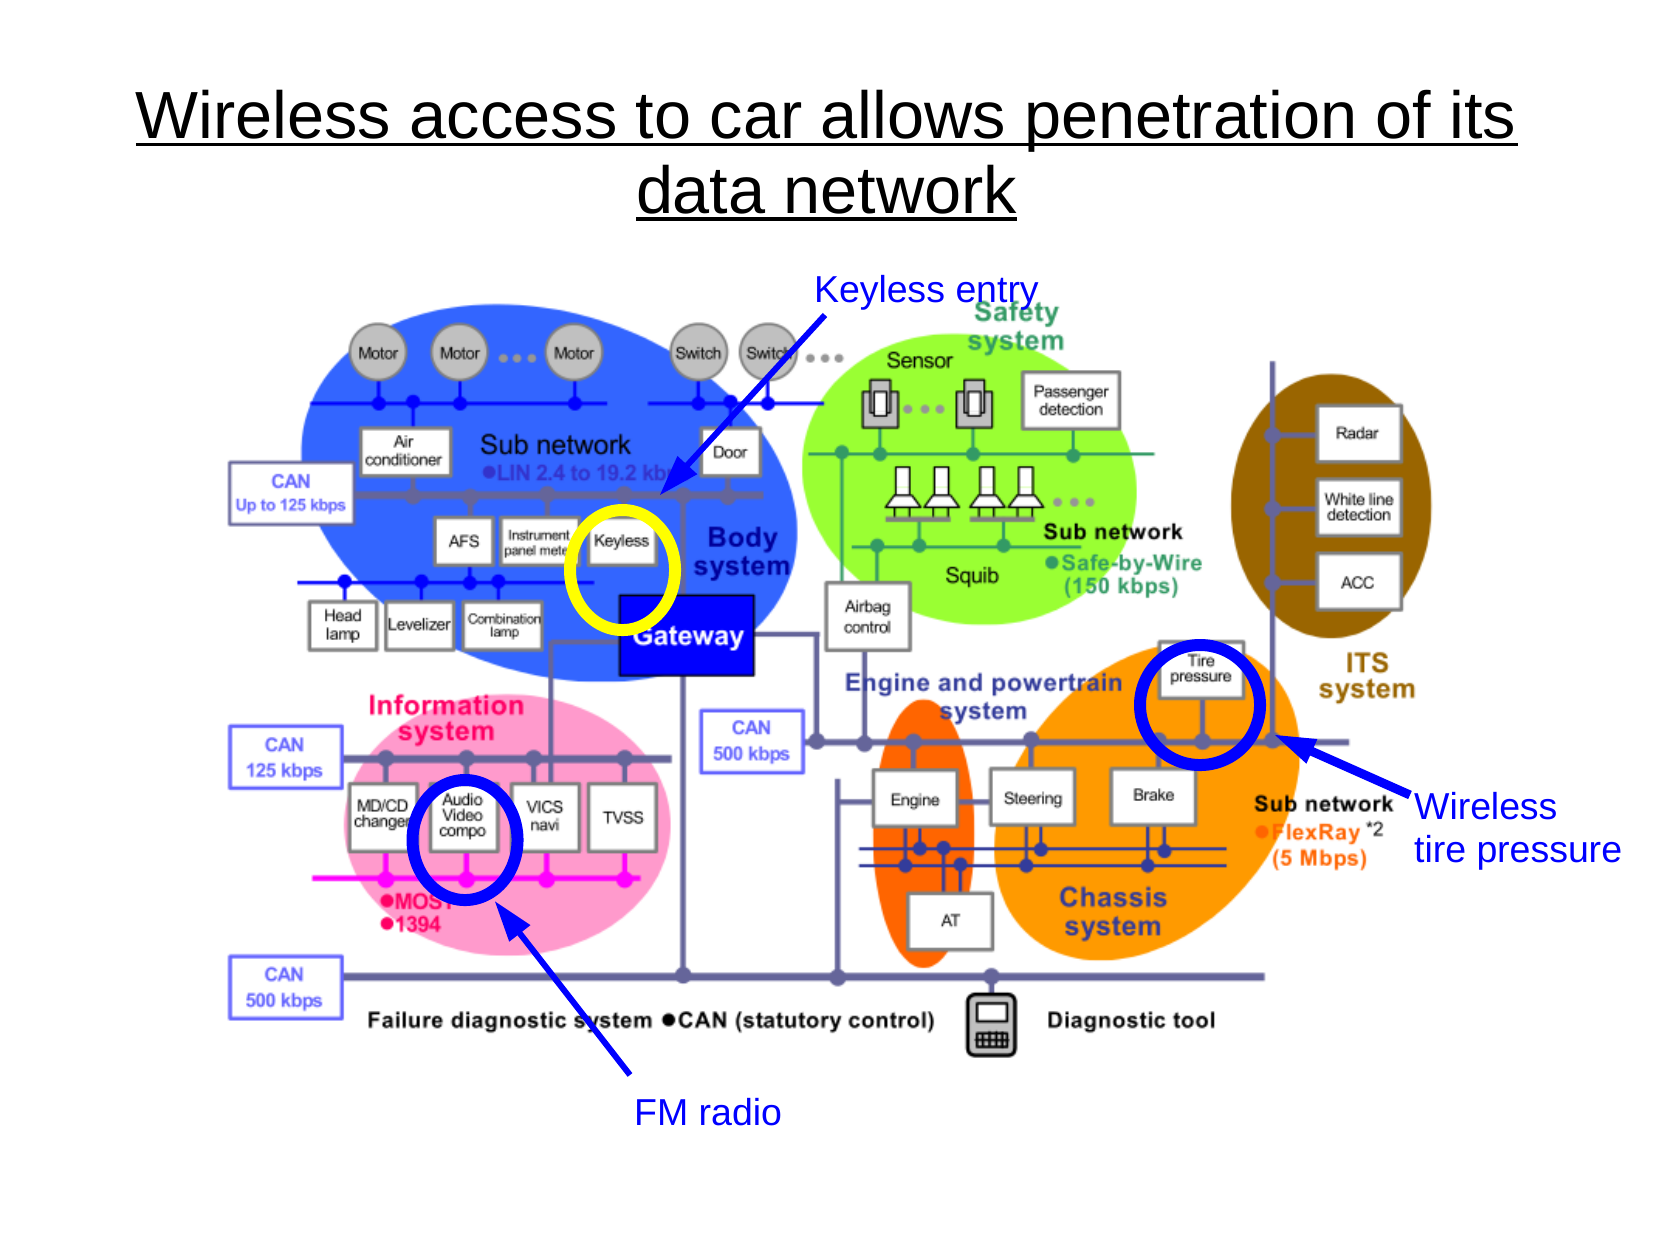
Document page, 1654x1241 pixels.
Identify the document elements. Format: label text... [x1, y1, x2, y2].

picture [197, 256, 1456, 1075]
text_box Keyless entry [795, 256, 1058, 338]
text_box FM radio [615, 1080, 811, 1161]
title Wireless access to car allows penetration of its data network [82, 49, 1571, 257]
text_box Wireless tire pressure [1395, 774, 1642, 886]
